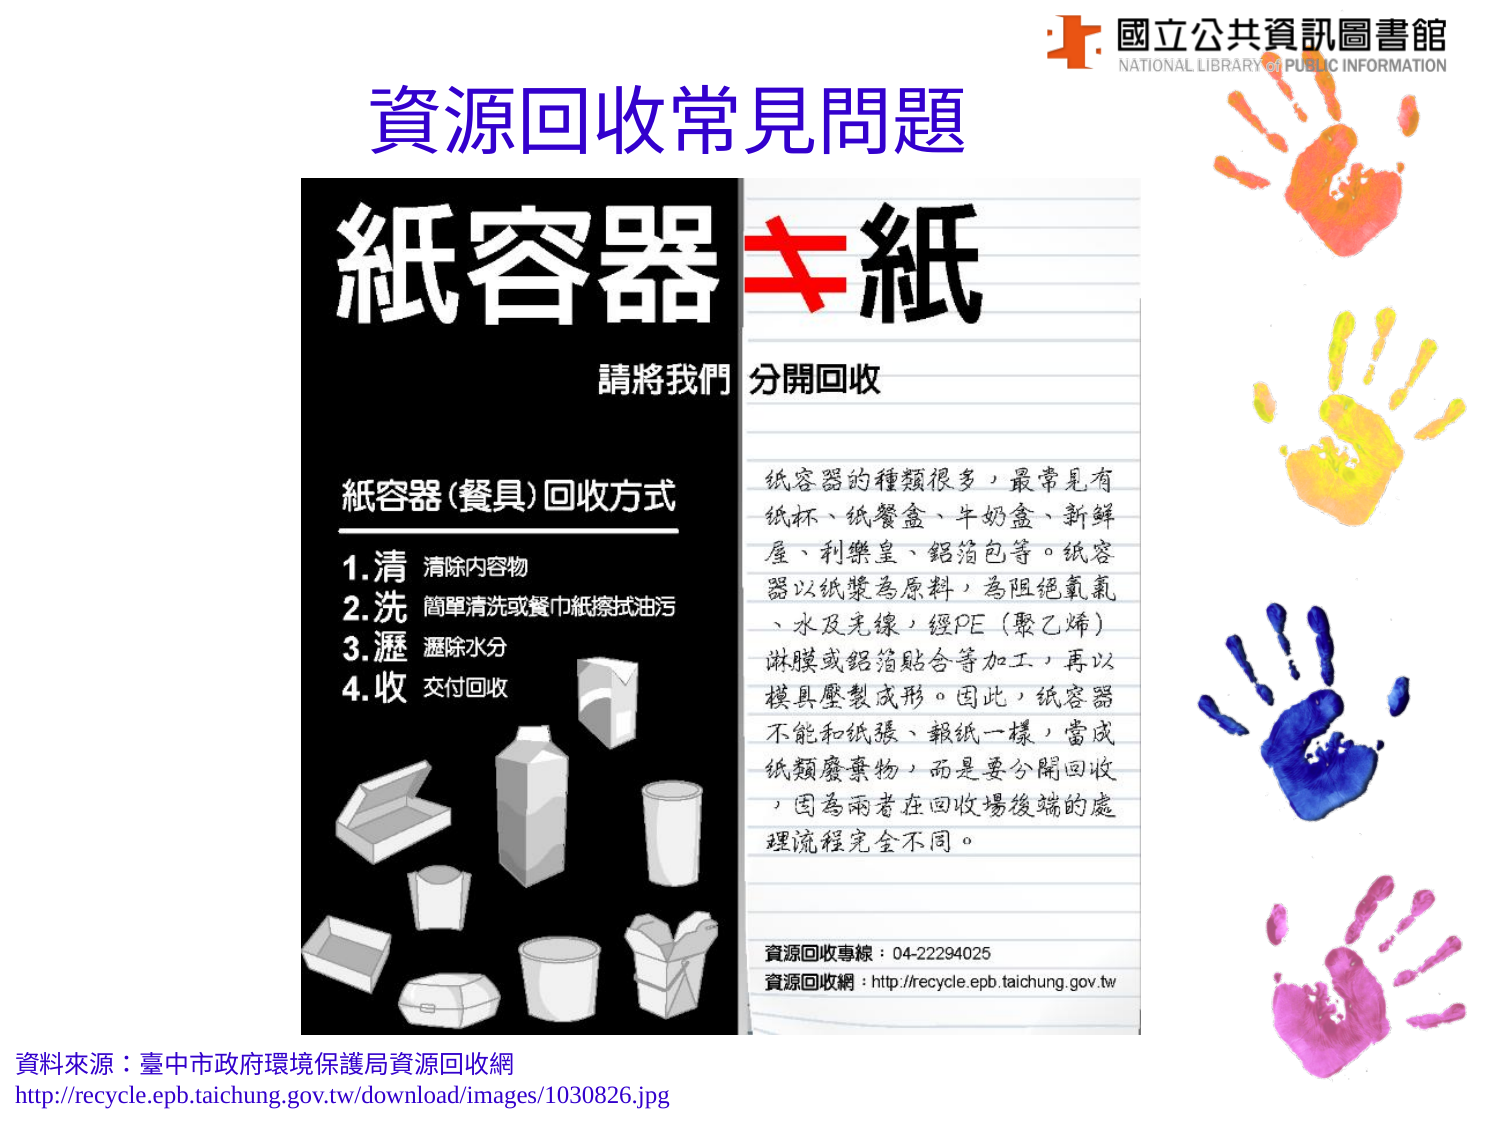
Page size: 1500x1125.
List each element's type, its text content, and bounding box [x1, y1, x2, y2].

title 資源回收常見問題 [112, 24, 1176, 213]
picture [301, 178, 1141, 1035]
text_box 資料來源：臺中市政府環境保護局資源回收網 http://recycle.epb.taichung.gov.tw/download/images/1030826.jpg [0, 1040, 1205, 1117]
